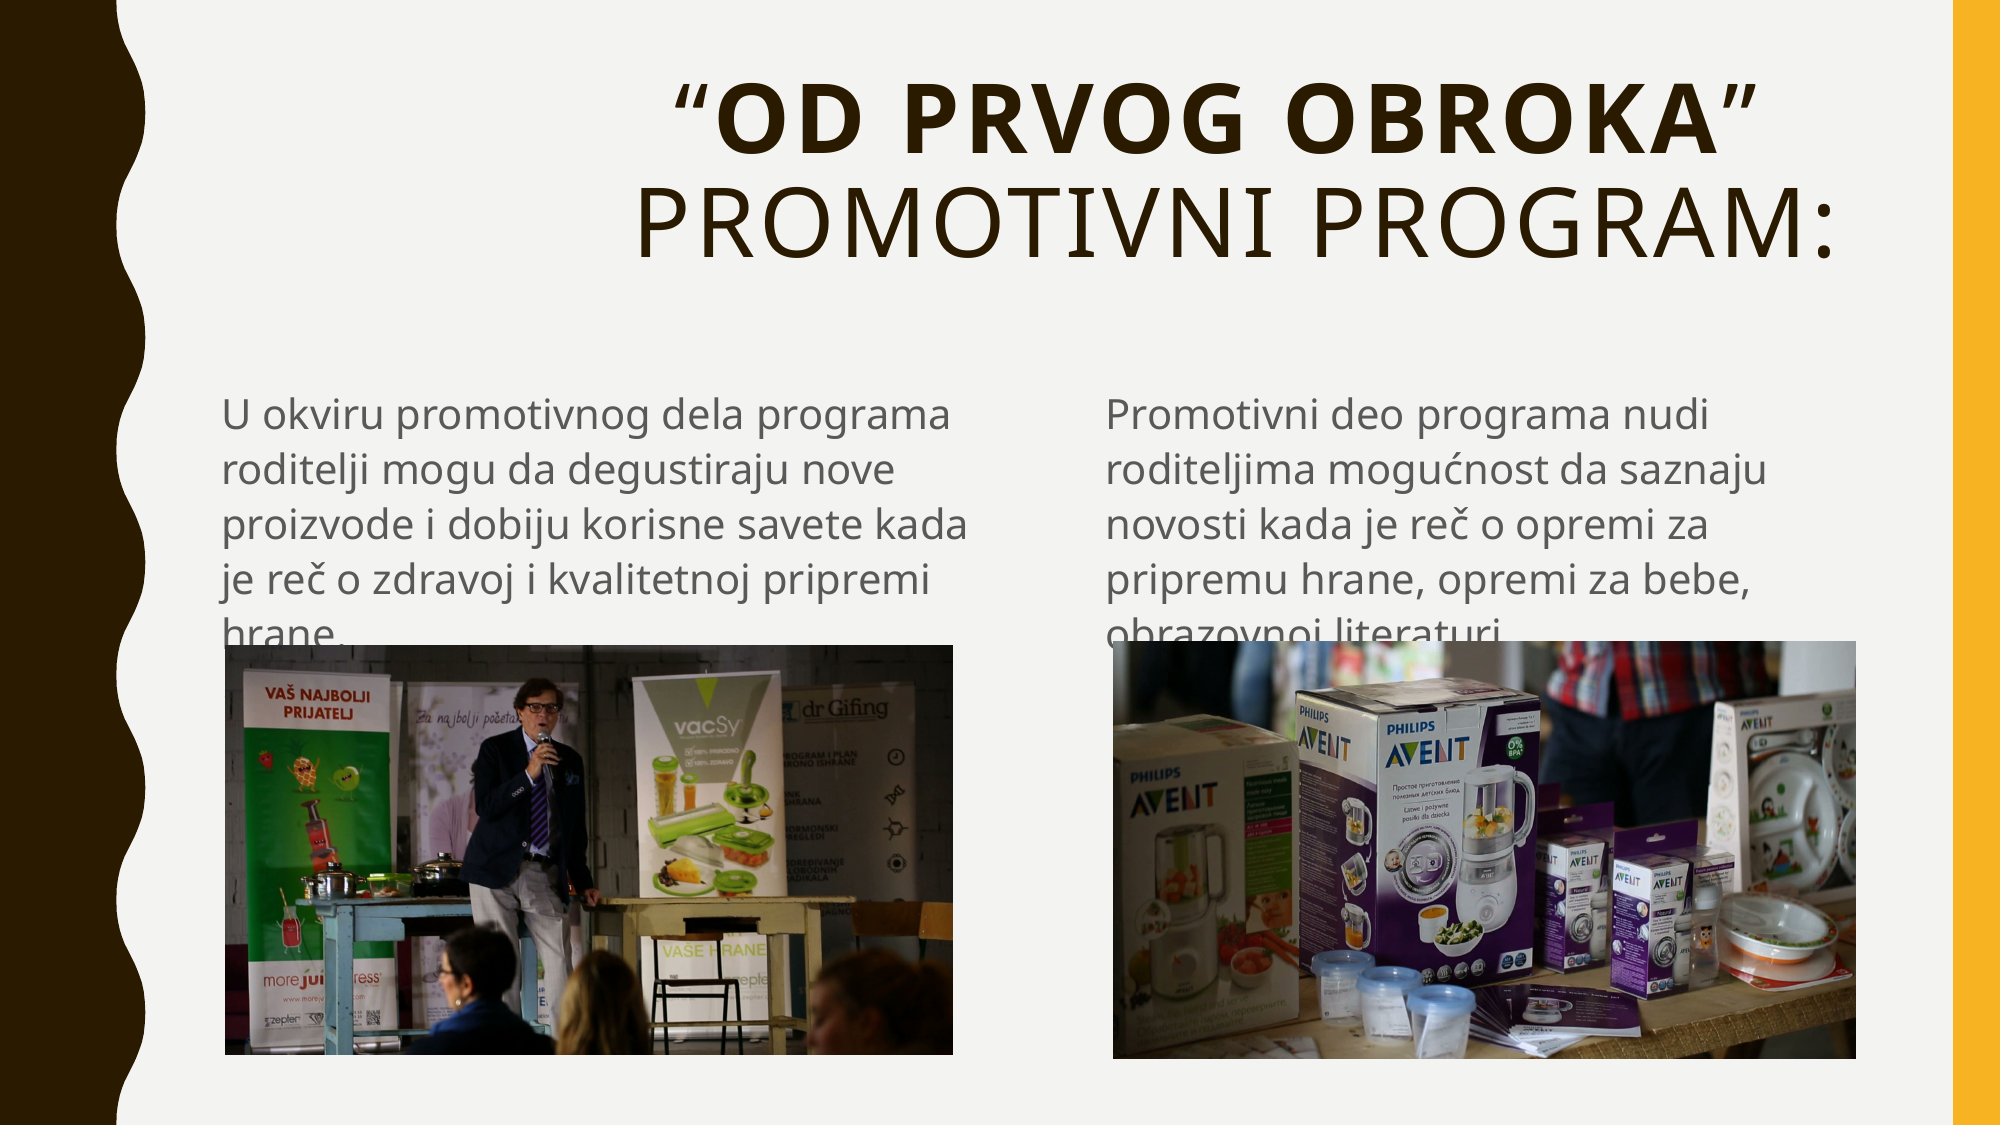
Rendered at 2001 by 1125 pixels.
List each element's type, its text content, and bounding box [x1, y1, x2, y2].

picture [1113, 641, 1856, 1059]
list Promotivni deo programa nudi roditeljima mogućnost da saznaju novosti kada je reč o opremi za pripremu hrane, opremi za bebe, obrazovnoj literaturi. [1090, 375, 1879, 969]
picture [225, 645, 953, 1055]
list U okviru promotivnog dela programa roditelji mogu da degustiraju nove proizvode i dobiju korisne savete kada je reč o zdravoj i kvalitetnoj pripremi hrane. [206, 375, 994, 969]
title “OD PRVOG OBROKA” PROMOTIVNI PROGRAM: [205, 62, 1876, 308]
